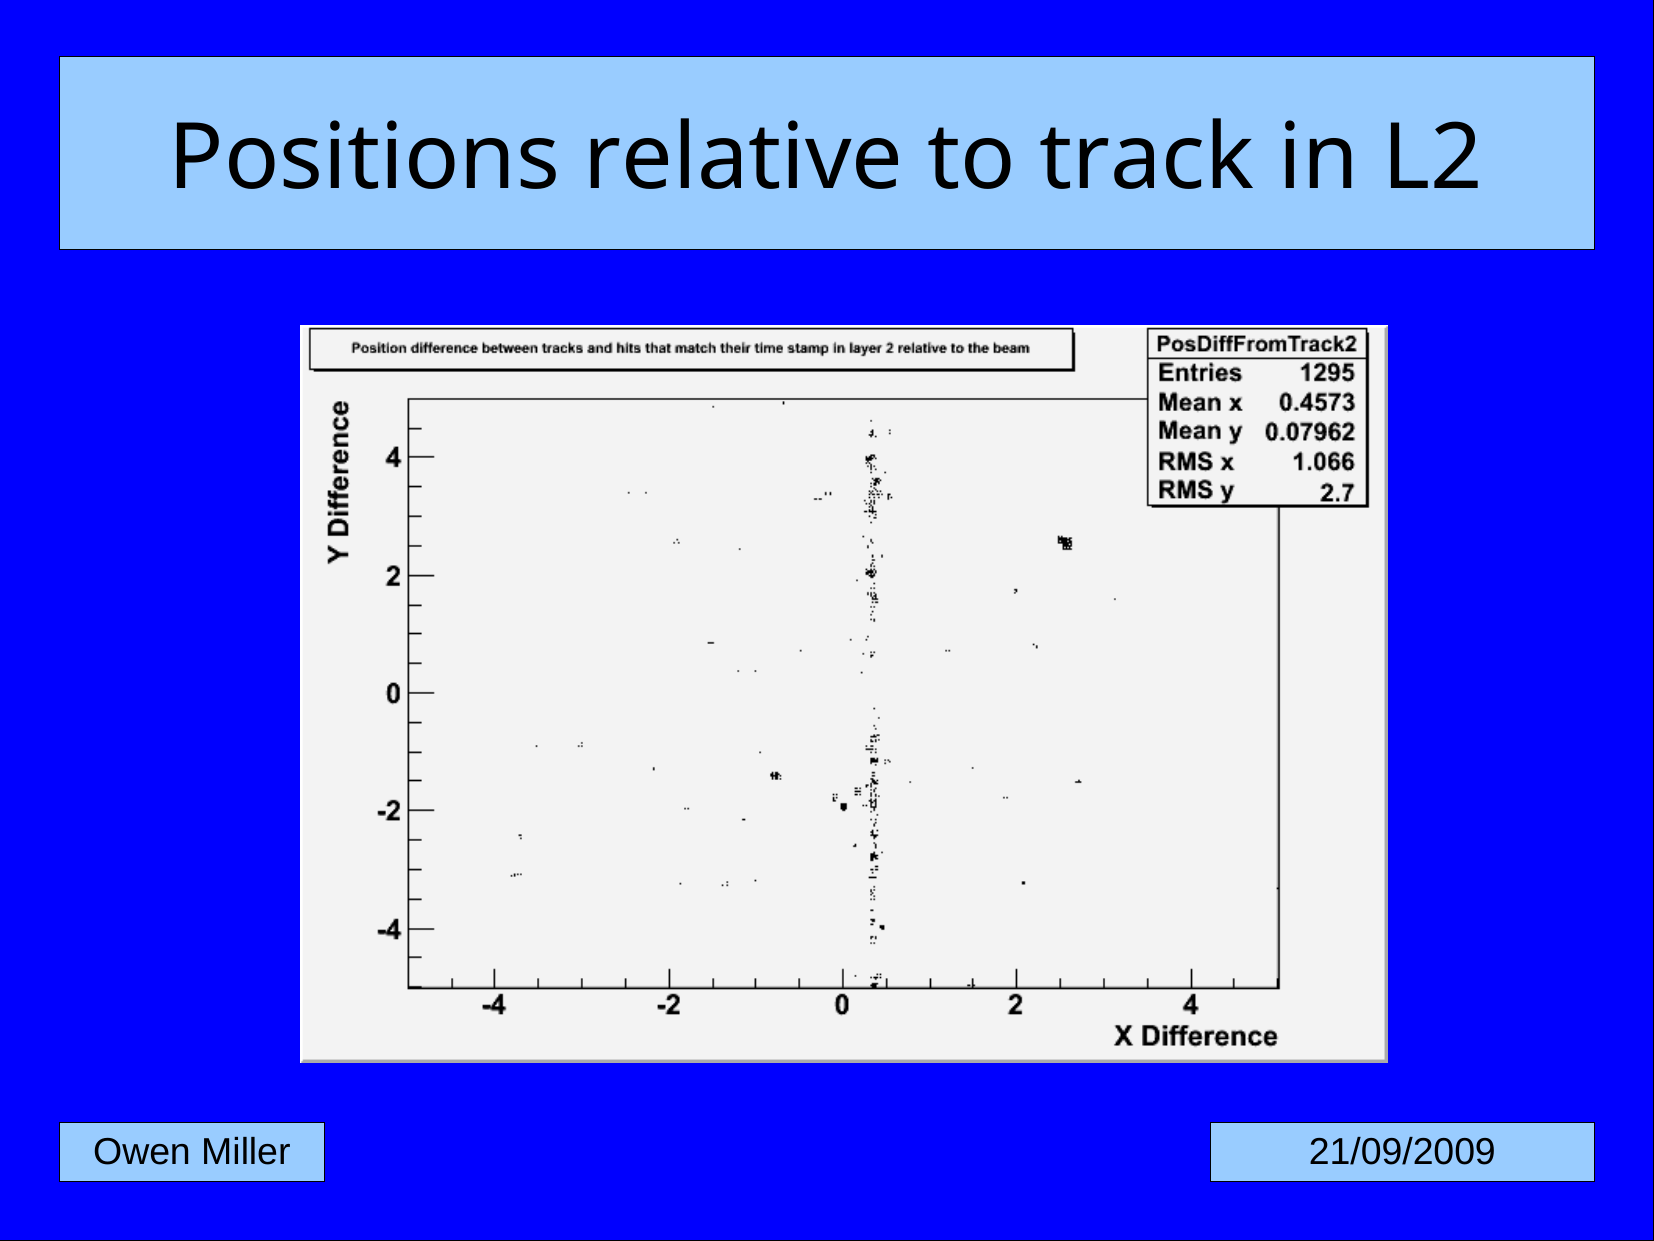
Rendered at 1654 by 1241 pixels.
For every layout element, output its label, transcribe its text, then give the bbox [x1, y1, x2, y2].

text_box [0, 0, 1654, 1241]
picture [300, 325, 1388, 1063]
text_box Owen Miller [59, 1122, 325, 1182]
title Positions relative to track in L2 [59, 56, 1595, 250]
text_box 21/09/2009 [1210, 1122, 1595, 1182]
